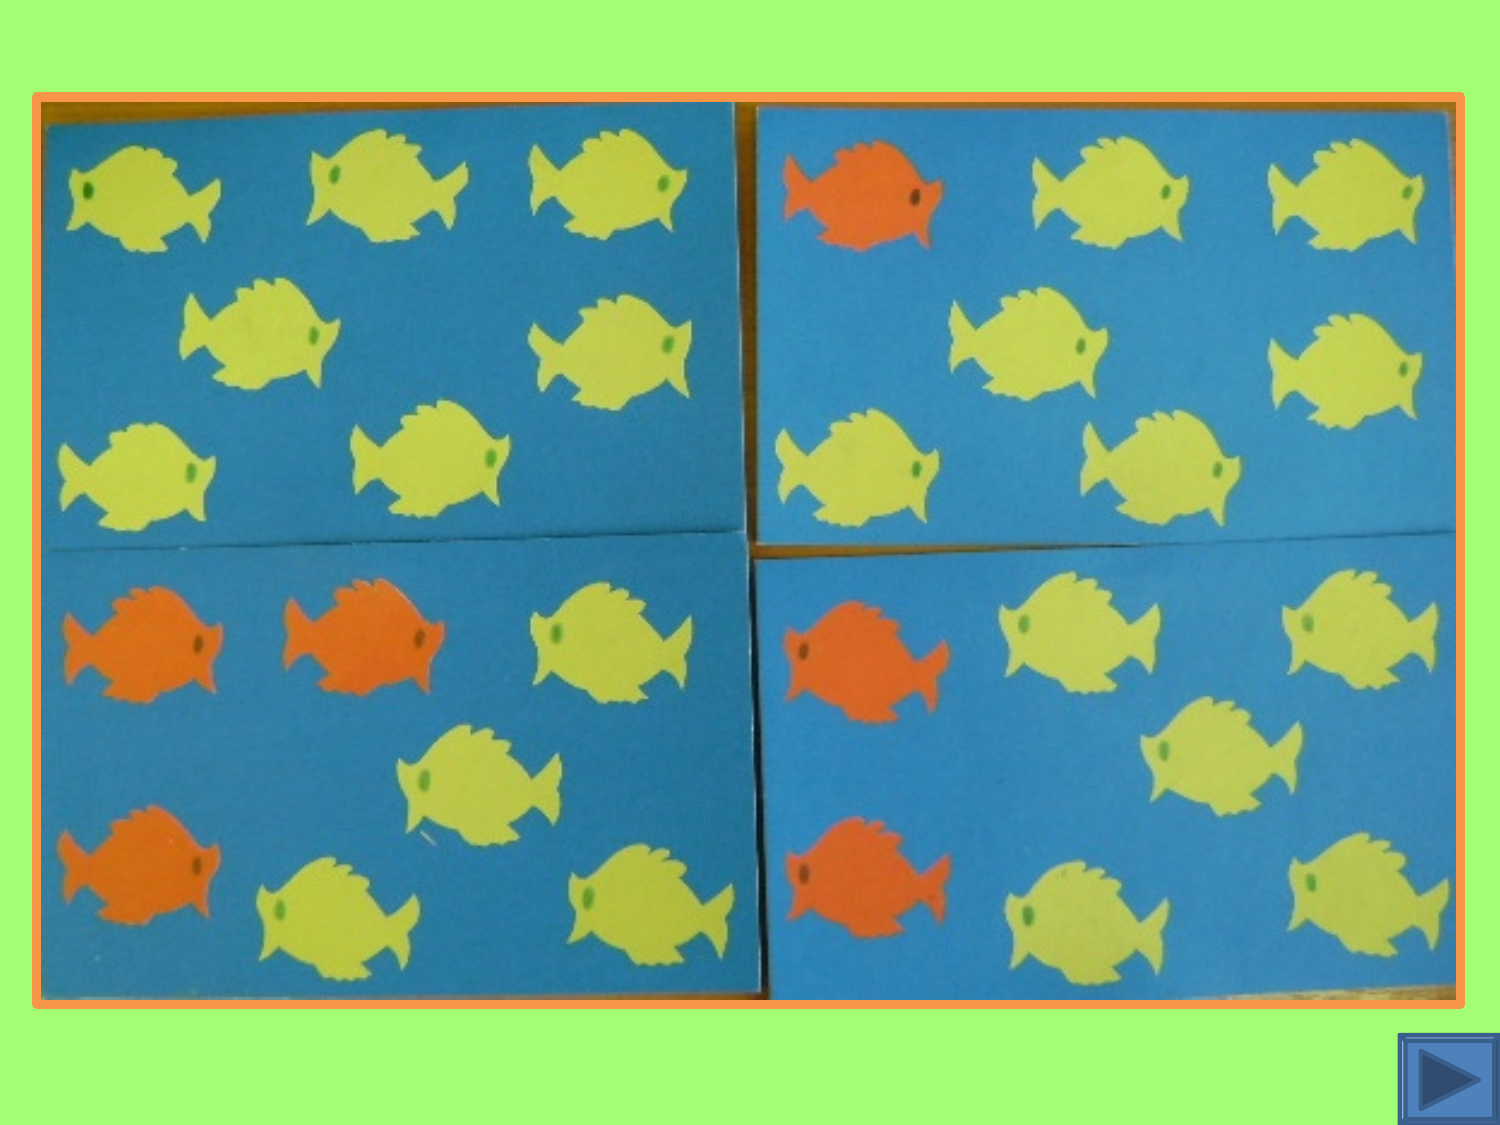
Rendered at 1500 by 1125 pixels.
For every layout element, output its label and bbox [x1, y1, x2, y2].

picture [41, 101, 1456, 1000]
text_box [1401, 1034, 1500, 1125]
